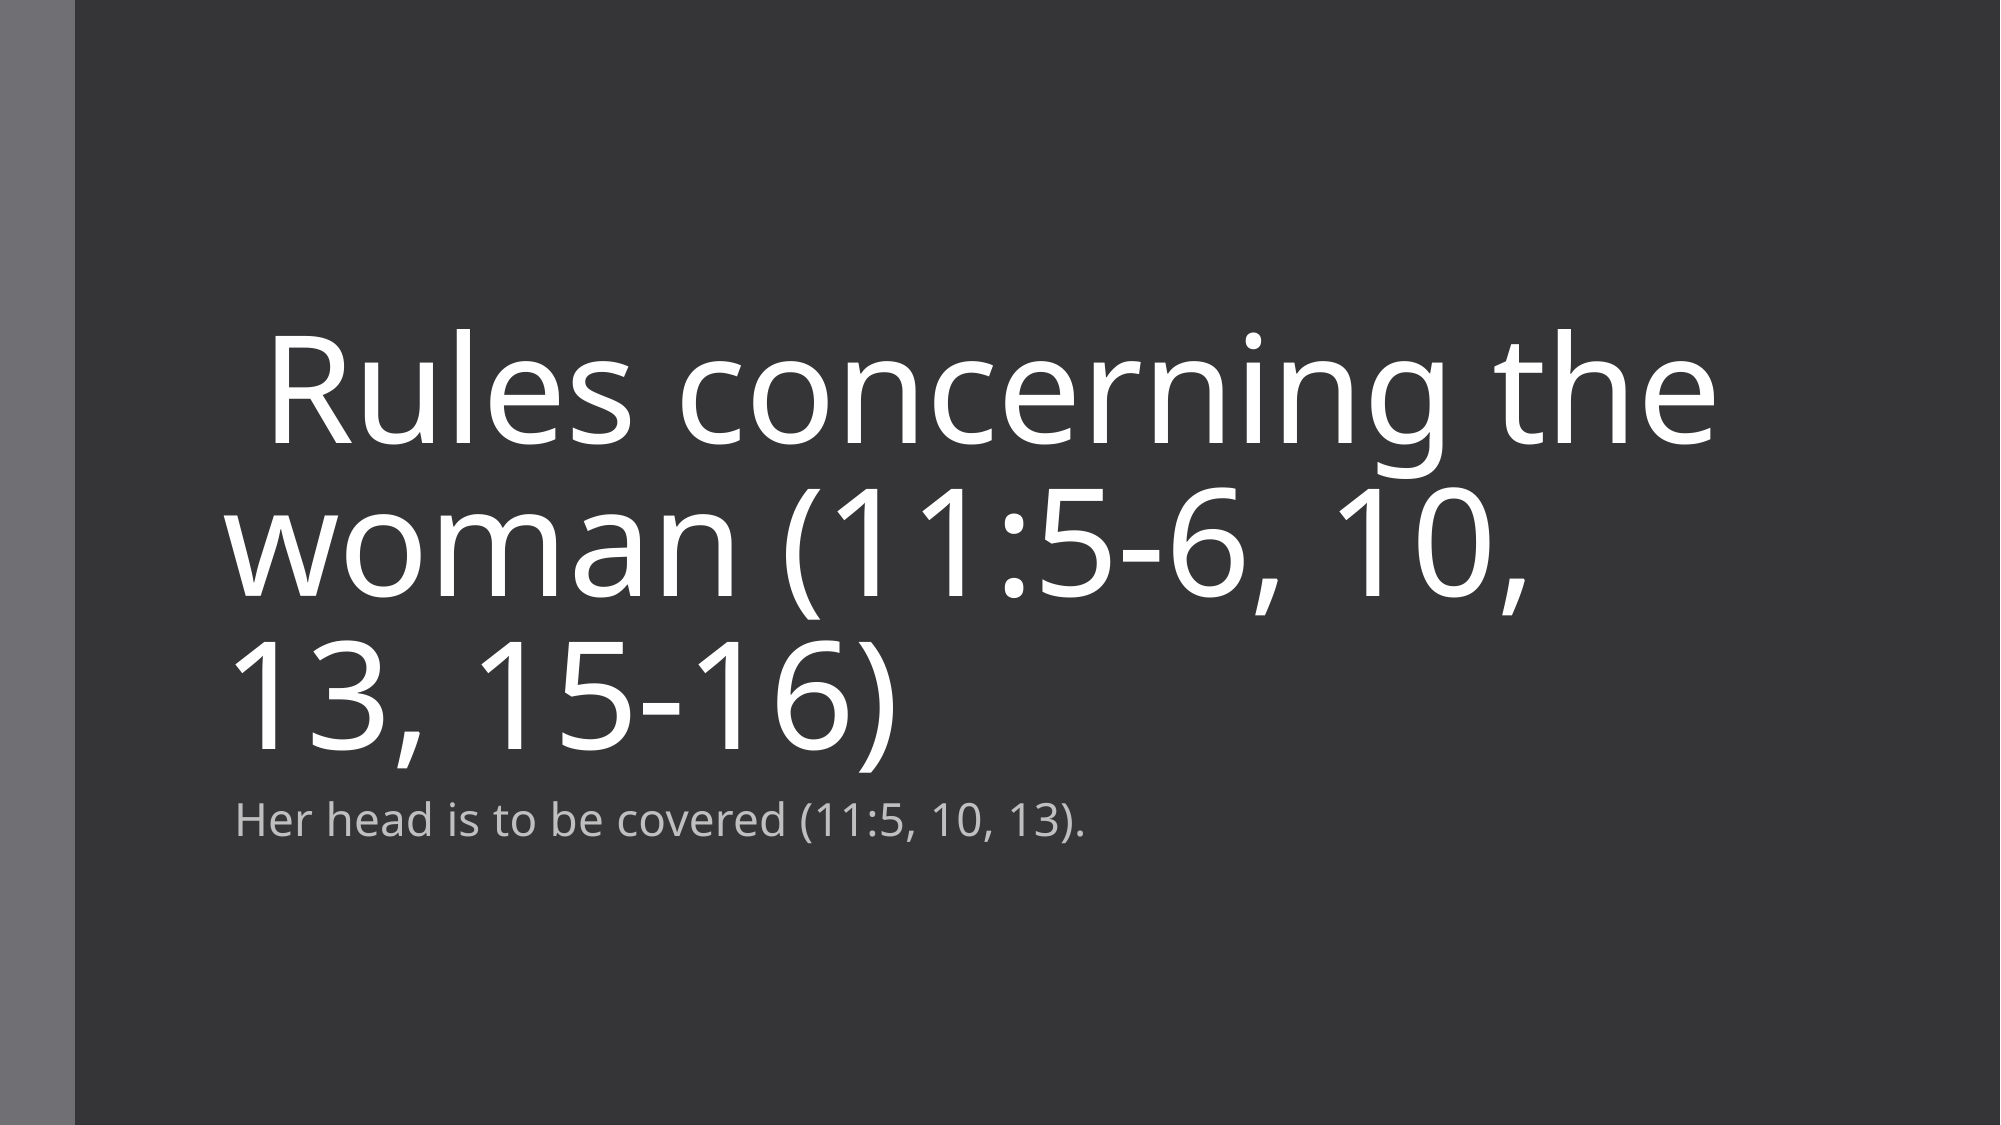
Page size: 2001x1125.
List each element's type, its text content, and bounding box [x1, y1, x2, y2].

subtitle Her head is to be covered (11:5, 10, 13). [206, 787, 1752, 1066]
title Rules concerning the woman (11:5-6, 10, 13, 15-16) [206, 124, 1752, 787]
